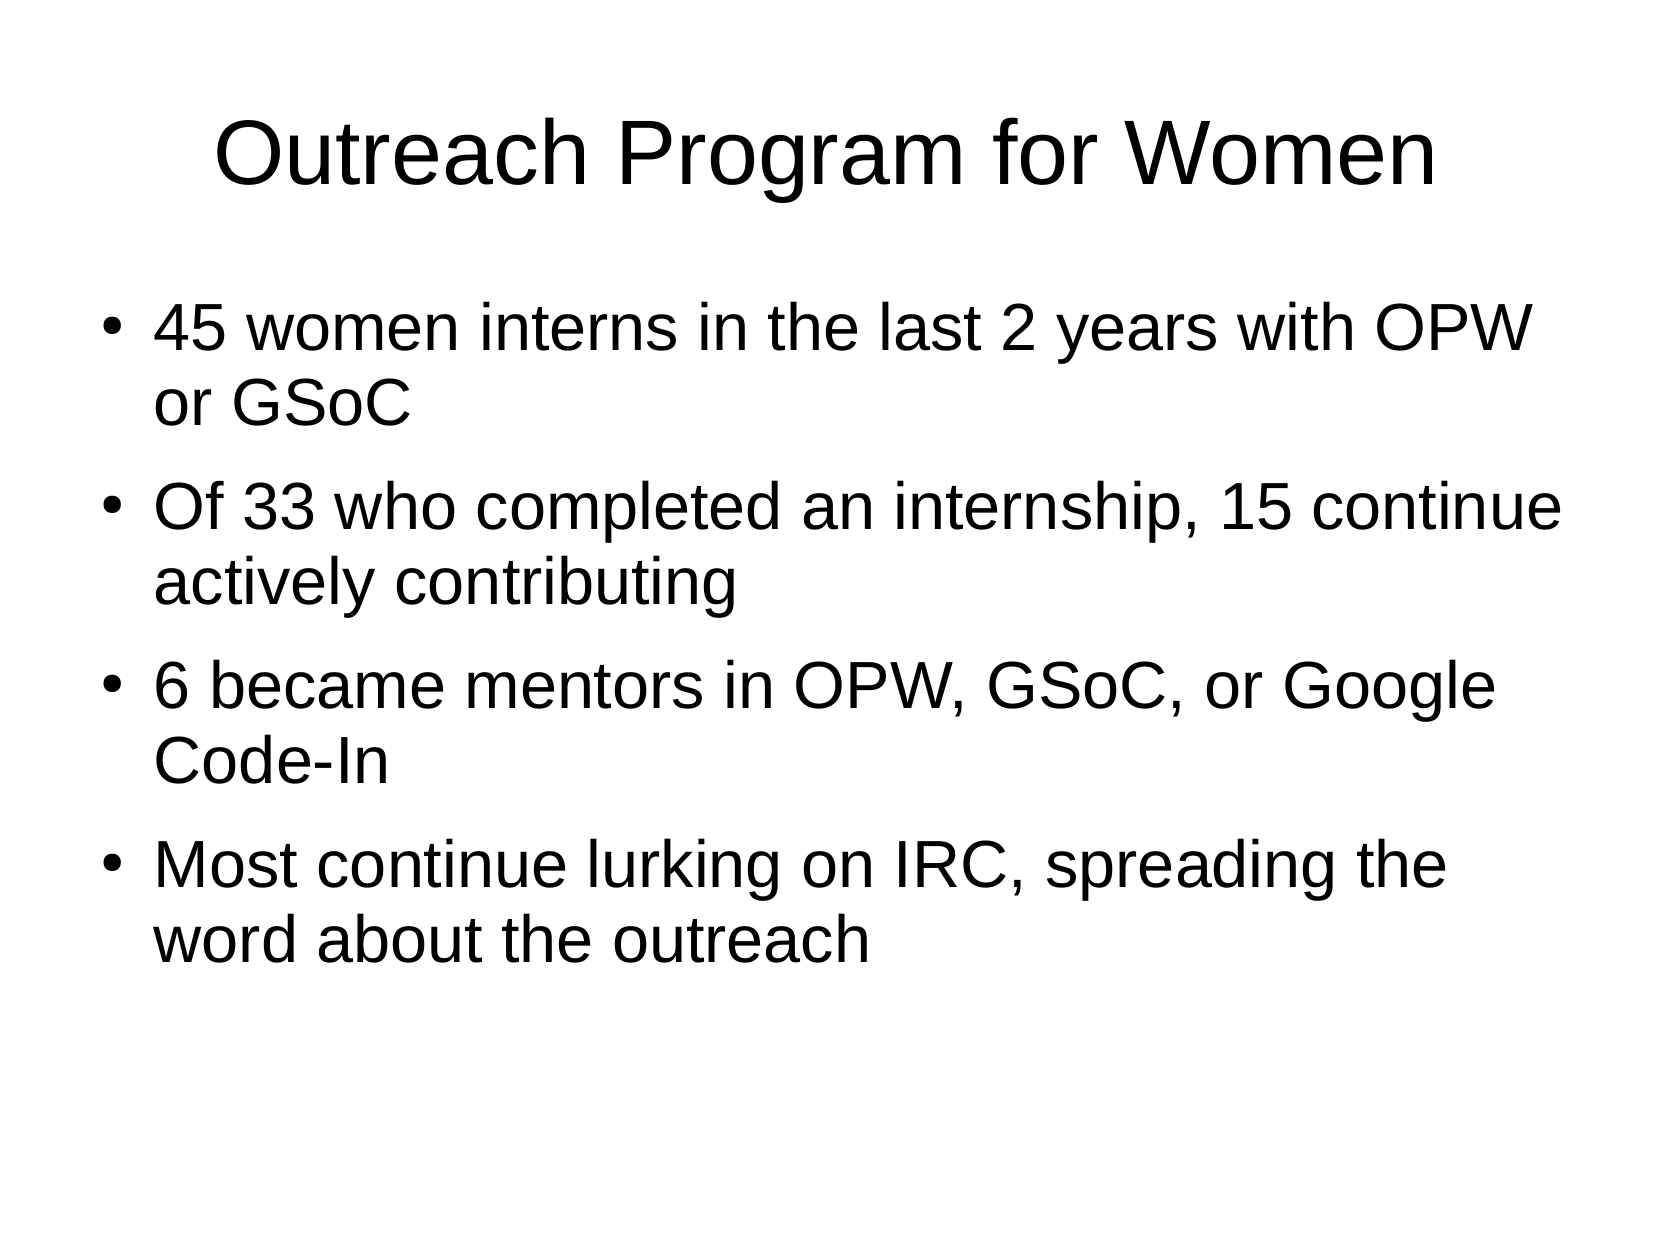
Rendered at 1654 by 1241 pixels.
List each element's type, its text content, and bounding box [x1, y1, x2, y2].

title Outreach Program for Women [82, 49, 1571, 257]
list 45 women interns in the last 2 years with OPW or GSoC Of 33 who completed an internship, 15 continue actively contributing 6 became mentors in OPW, GSoC, or Google Code-In Most continue lurking on IRC, spreading the word about the outreach [82, 290, 1571, 1010]
